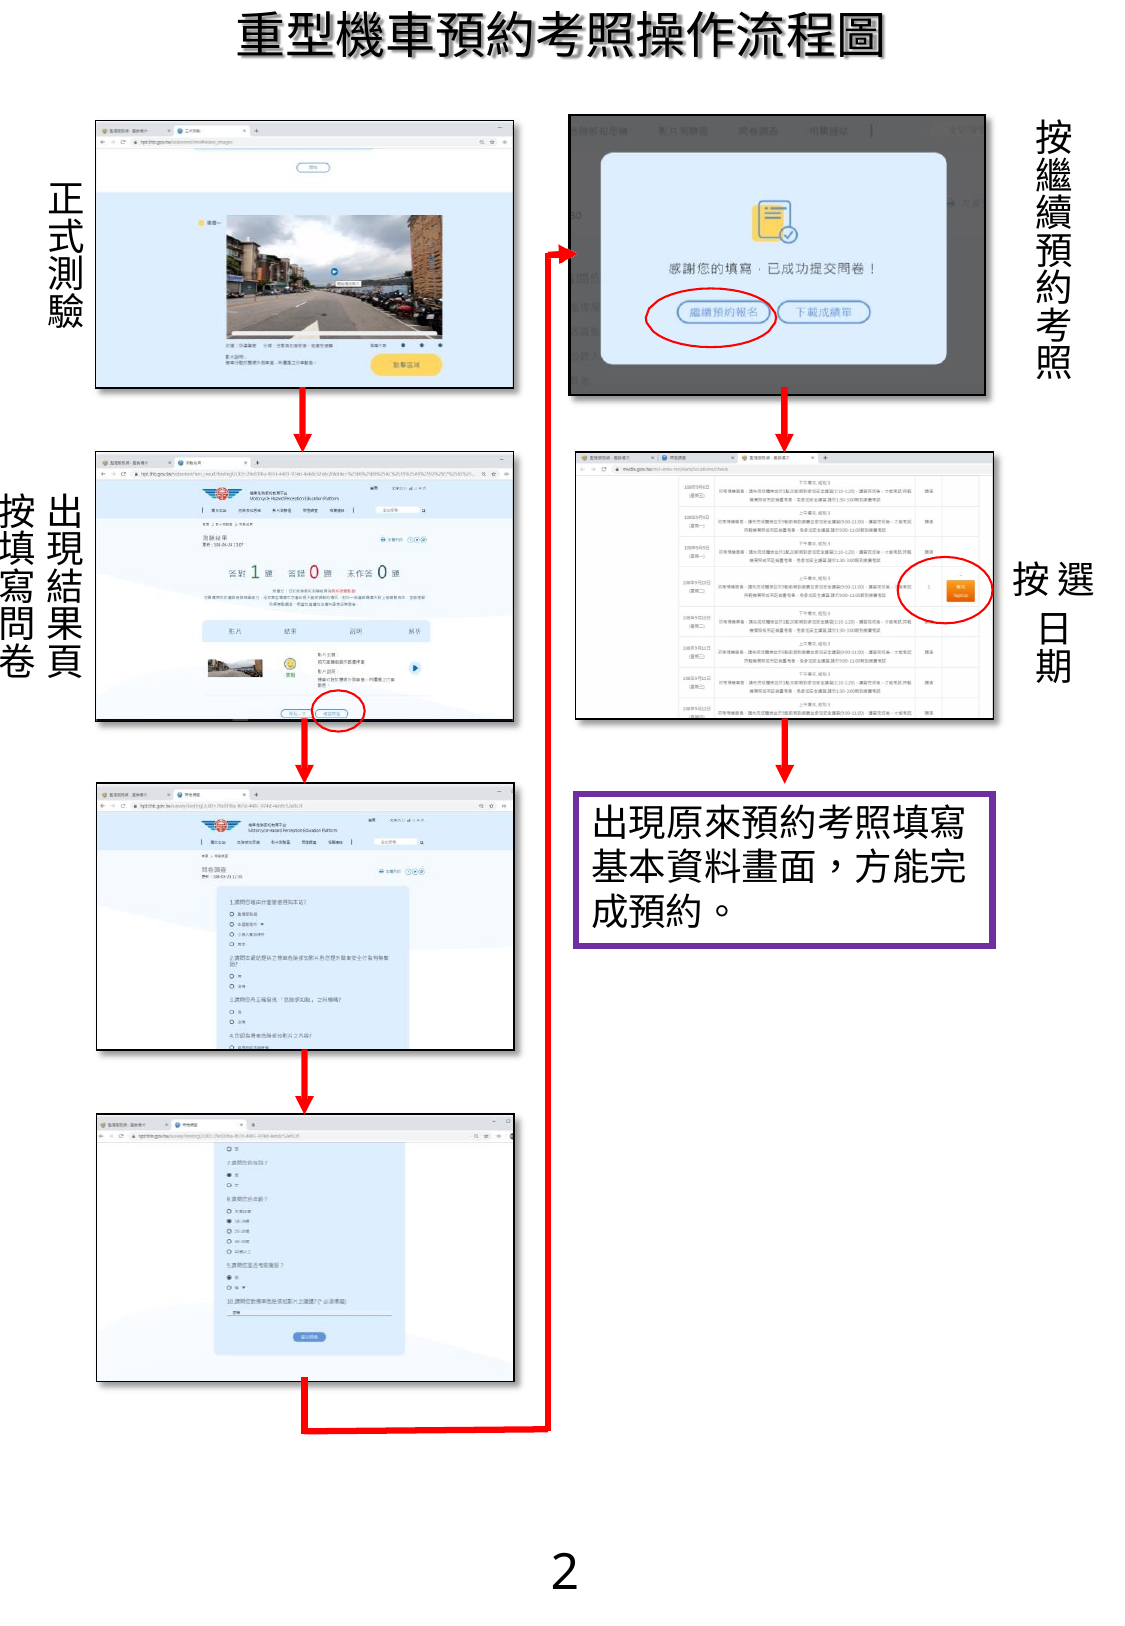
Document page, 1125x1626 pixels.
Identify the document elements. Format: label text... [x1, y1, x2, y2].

text_box 日 期 [1033, 603, 1076, 690]
text_box [548, 111, 1006, 784]
text_box [544, 1532, 591, 1608]
text_box 出現結果頁 按填寫問卷 [0, 489, 89, 694]
text_box 按選 [1010, 553, 1098, 603]
text_box 按 繼 續 預 約 考 照 [1032, 112, 1075, 387]
text_box 正 式 測 驗 [45, 173, 88, 336]
text_box 出現原來預約考照填寫 基本資料畫面，方能完 成預約。 [576, 794, 993, 946]
text_box [92, 117, 527, 1394]
title 重型機車預約考照操作流程圖 [233, 1, 888, 66]
